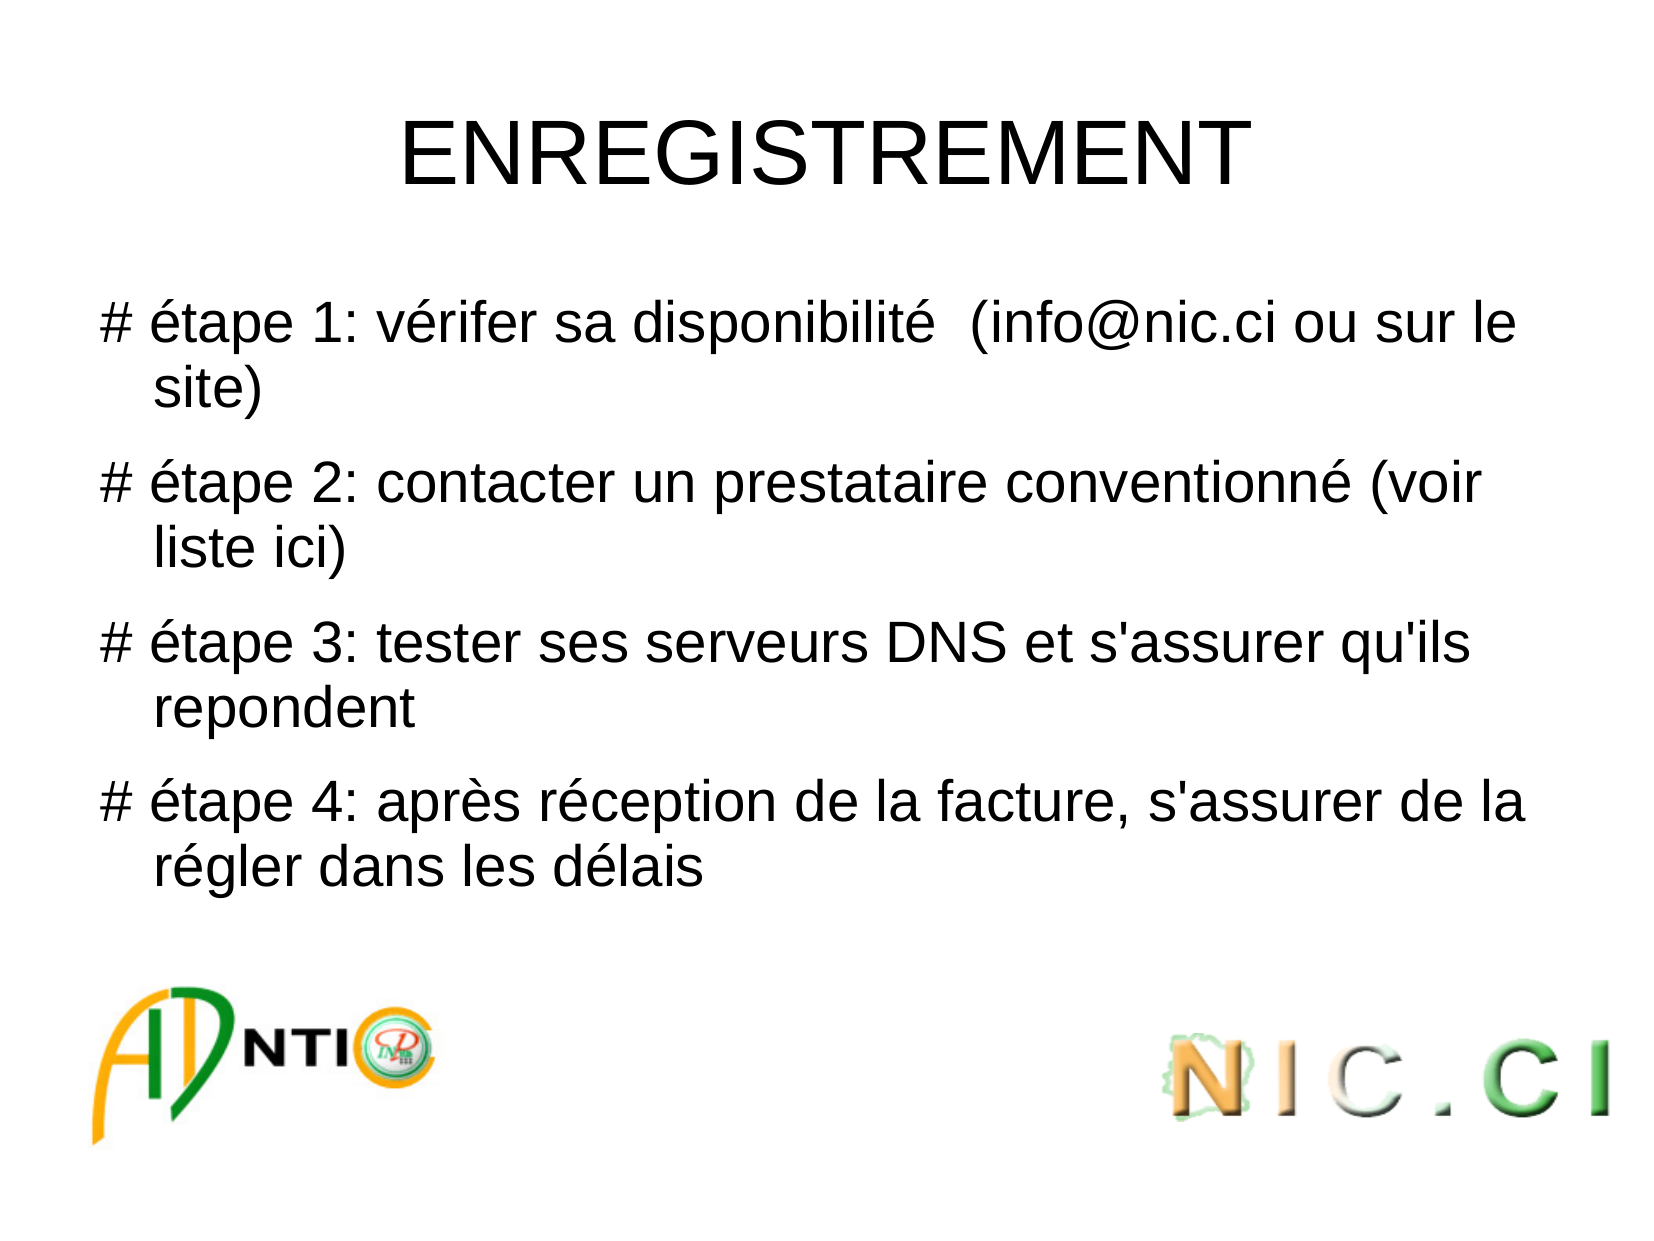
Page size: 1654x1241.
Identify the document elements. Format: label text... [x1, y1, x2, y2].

picture [1151, 1033, 1625, 1123]
picture [88, 1094, 452, 1153]
list # étape 1: vérifer sa disponibilité (info@nic.ci ou sur le site) # étape 2: contacter un prestataire conventionné (voir liste ici) # étape 3: tester ses serveurs DNS et s'assurer qu'ils repondent # étape 4: après réception de la facture, s'assurer de la régler dans les délais [82, 290, 1571, 1094]
title ENREGISTREMENT [82, 56, 1571, 250]
